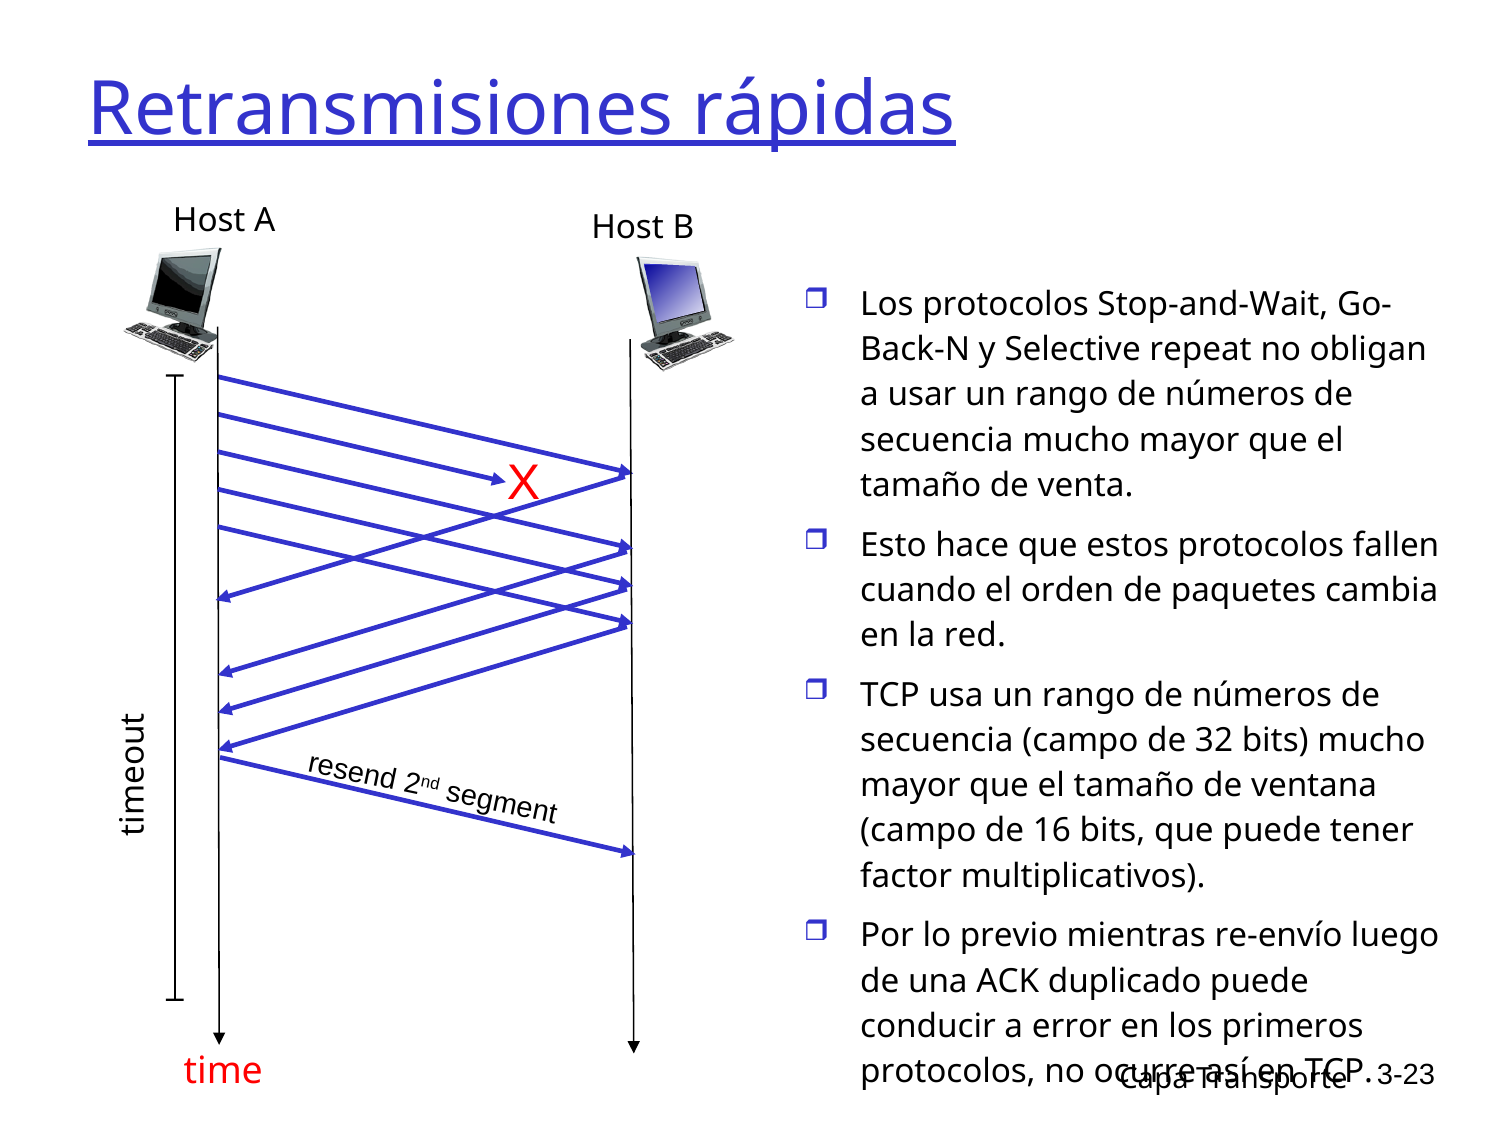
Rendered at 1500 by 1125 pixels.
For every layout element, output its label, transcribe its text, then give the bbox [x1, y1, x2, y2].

text_box Los protocolos Stop-and-Wait, Go-Back-N y Selective repeat no obligan a usar un rango de números de secuencia mucho mayor que el tamaño de venta. Esto hace que estos protocolos fallen cuando el orden de paquetes cambia en la red. TCP usa un rango de números de secuencia (campo de 32 bits) mucho mayor que el tamaño de ventana (campo de 16 bits, que puede tener factor multiplicativos). Por lo previo mientras re-envío luego de una ACK duplicado puede conducir a error en los primeros protocolos, no ocurre así en TCP. [789, 272, 1468, 986]
text_box X [492, 441, 539, 517]
text_box [643, 263, 705, 323]
text_box Host B [576, 197, 710, 253]
title Retransmisiones rápidas [87, 23, 1426, 188]
text_box Host A [158, 190, 291, 247]
picture [99, 242, 224, 371]
text_box timeout [102, 698, 158, 851]
text_box resend 2nd segment [289, 732, 626, 851]
text_box time [168, 1038, 278, 1100]
picture [633, 251, 758, 380]
